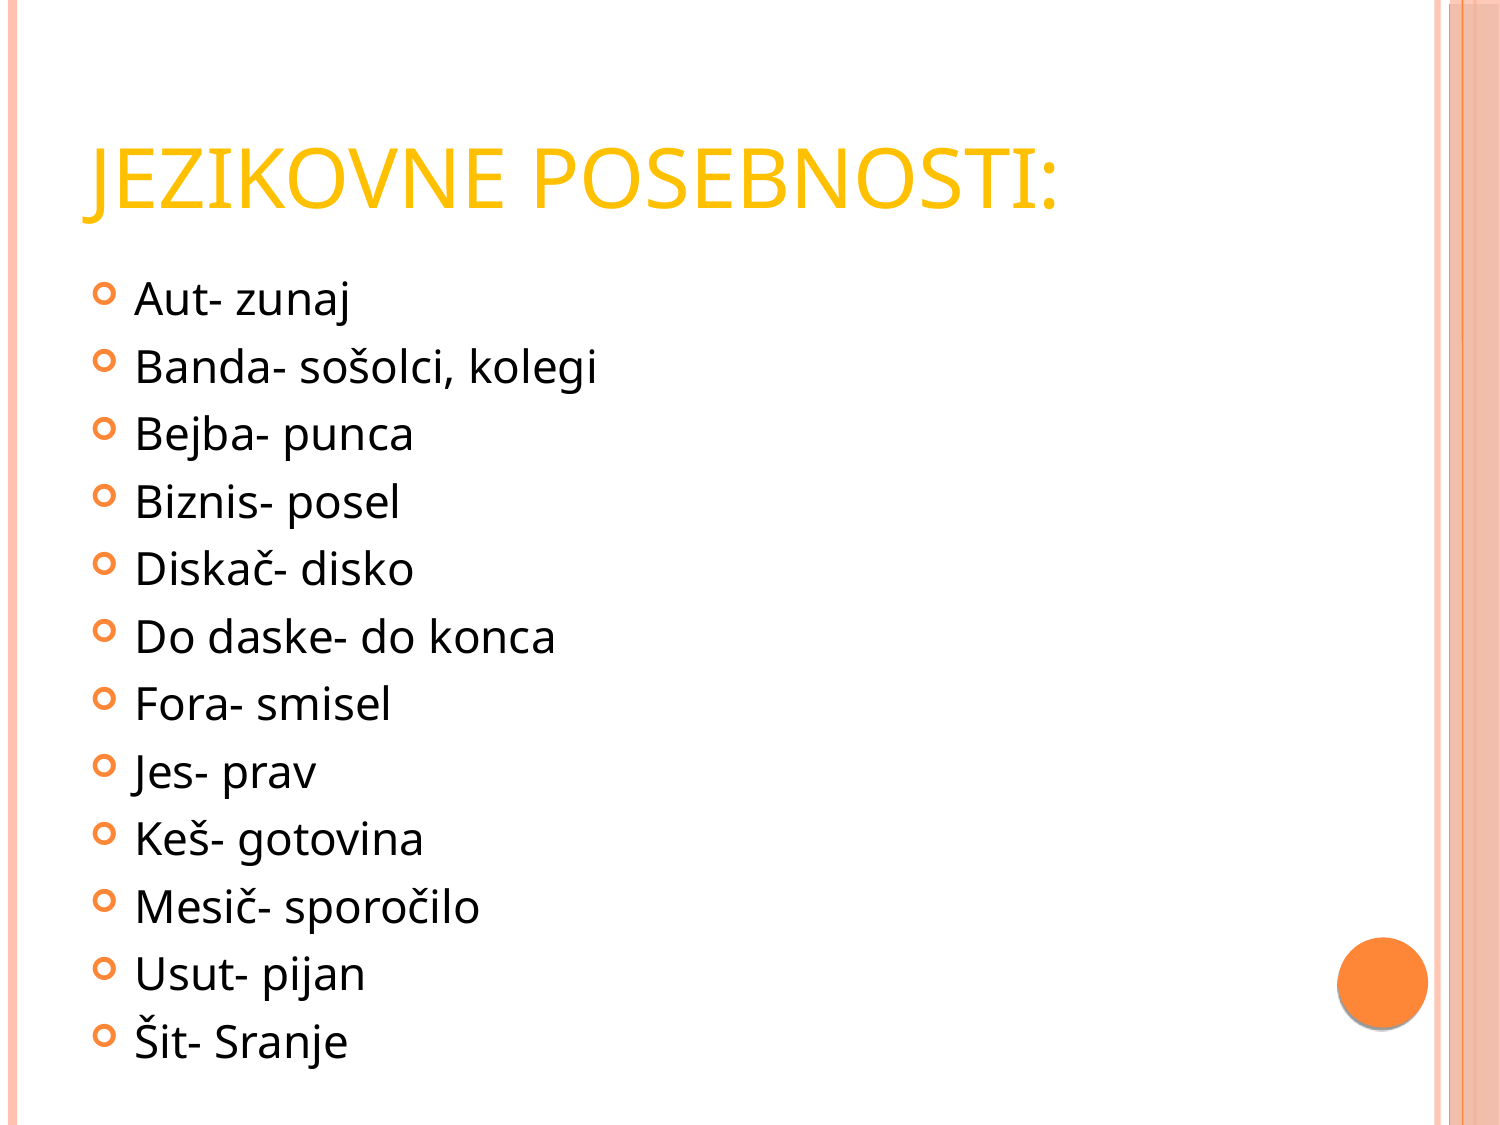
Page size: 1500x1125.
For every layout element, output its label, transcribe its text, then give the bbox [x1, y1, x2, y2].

title Jezikovne posebnosti: [75, 45, 1300, 233]
list Aut- zunaj Banda- sošolci, kolegi Bejba- punca Biznis- posel Diskač- disko Do daske- do konca Fora- smisel Jes- prav Keš- gotovina Mesič- sporočilo Usut- pijan Šit- Sranje [75, 262, 1300, 1062]
